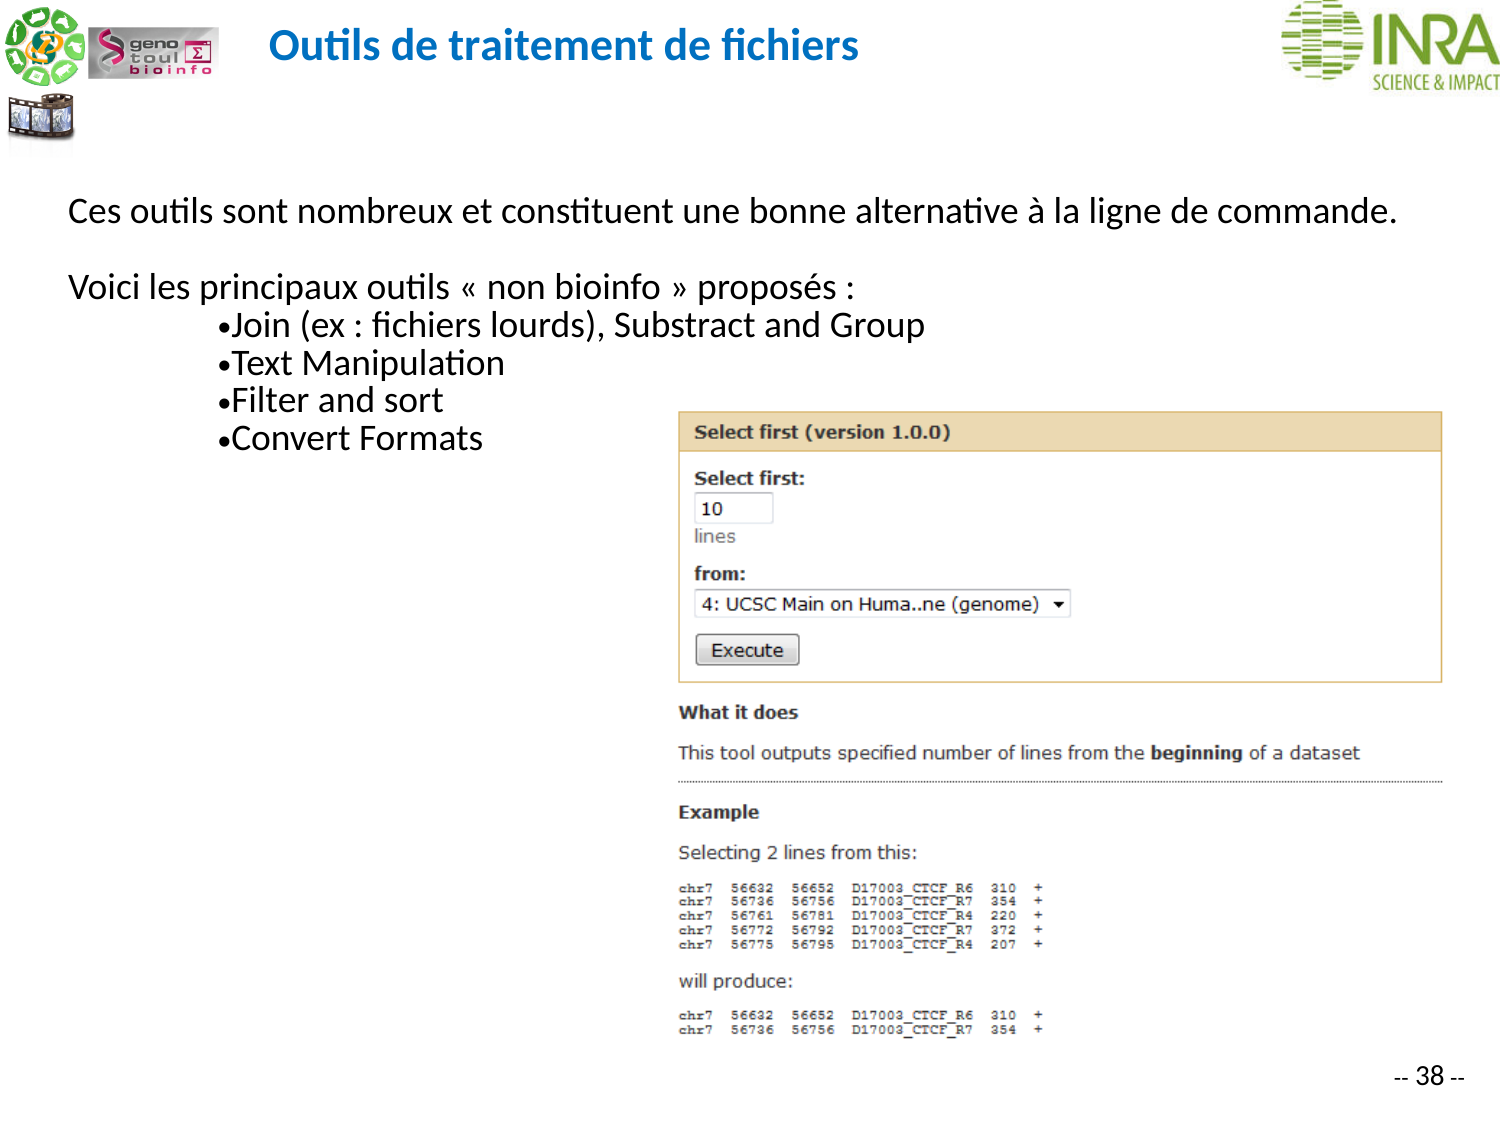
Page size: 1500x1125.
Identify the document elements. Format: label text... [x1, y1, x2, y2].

picture [1281, 0, 1500, 110]
text_box Outils de traitement de fichiers [253, 19, 1270, 90]
picture [667, 468, 1453, 1052]
text_box Ces outils sont nombreux et constituent une bonne alternative à la ligne de commande. Voici les principaux outils « non bioinfo » proposés : Join (ex : fichiers lourds), Substract and Group Text Manipulation Filter and sort Convert Formats [53, 188, 1482, 468]
picture [5, 7, 85, 86]
picture [88, 27, 219, 79]
picture [5, 89, 77, 161]
